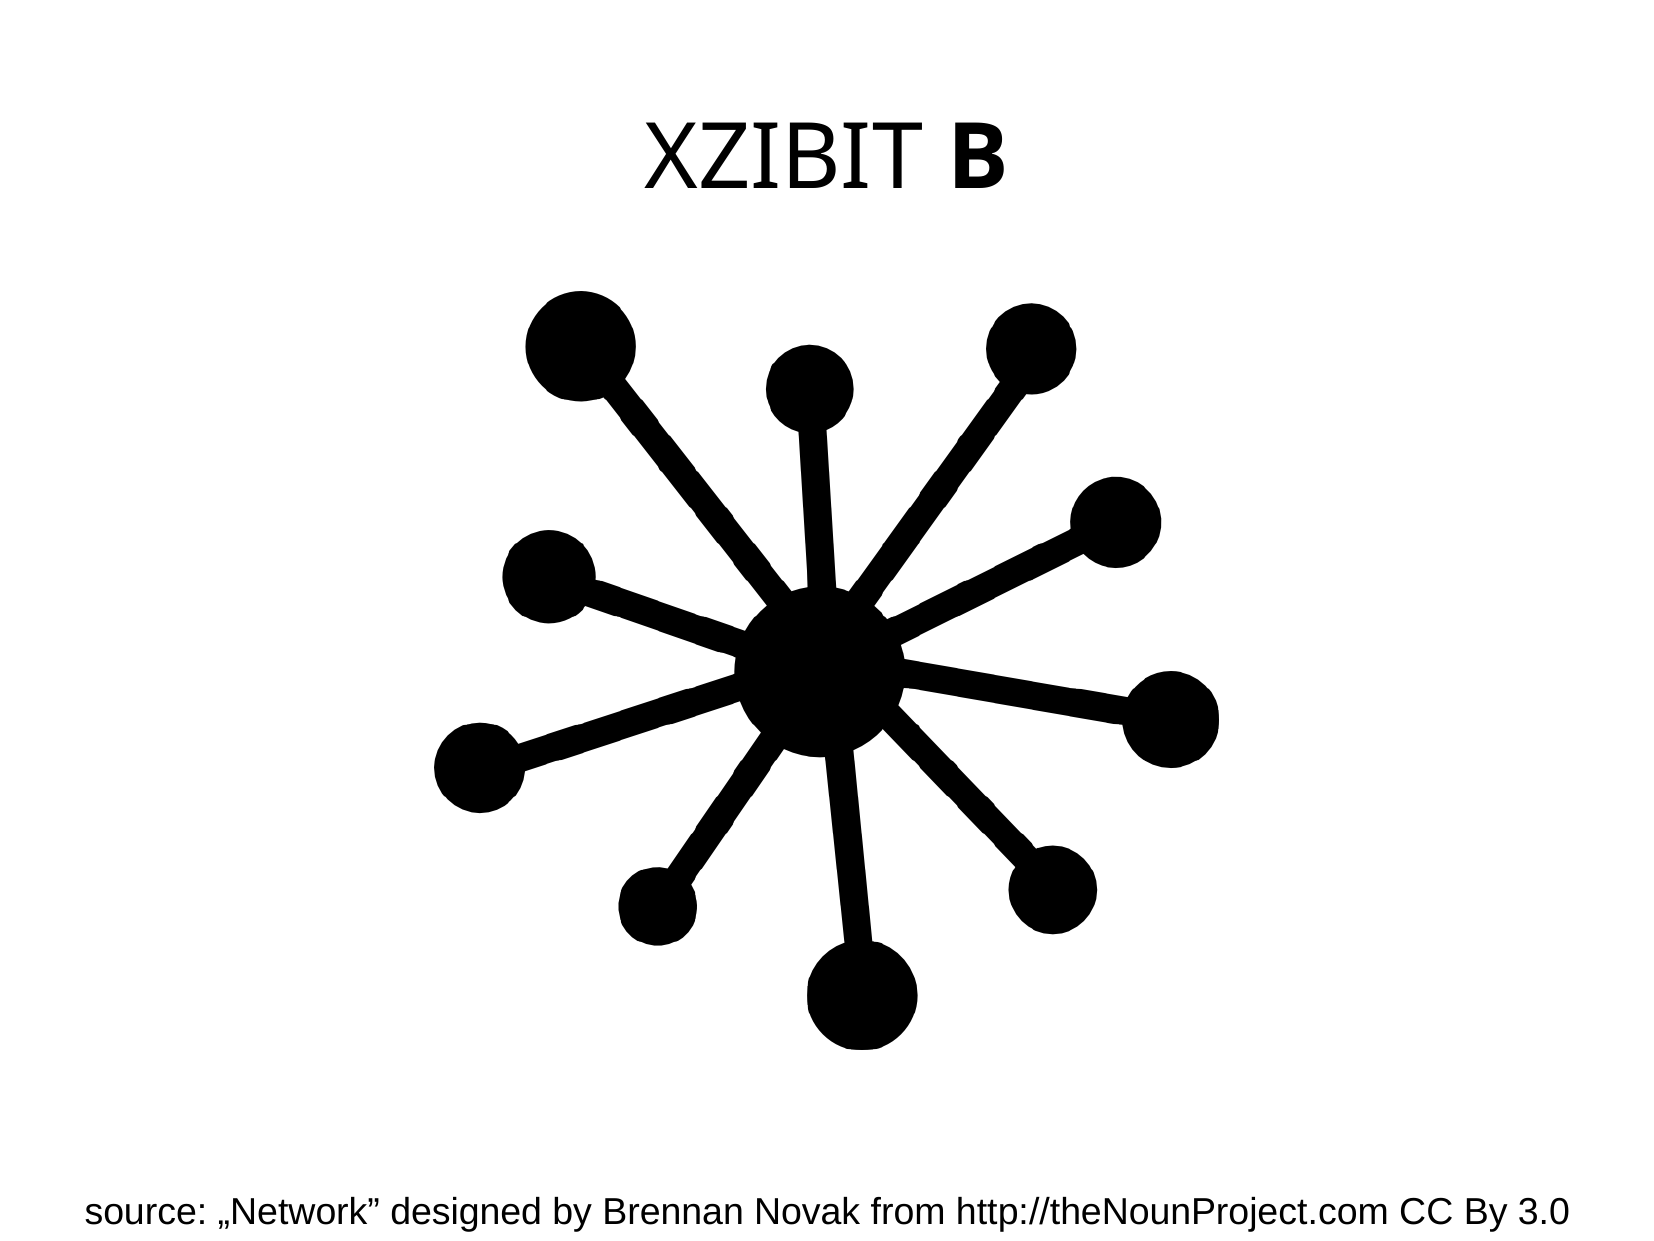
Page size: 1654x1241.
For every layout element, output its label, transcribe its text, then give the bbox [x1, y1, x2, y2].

picture [434, 291, 1219, 1051]
title XZIBIT B [82, 49, 1571, 257]
text_box source: „Network” designed by Brennan Novak from http://theNounProject.com CC By 3.0 [69, 1183, 1584, 1241]
